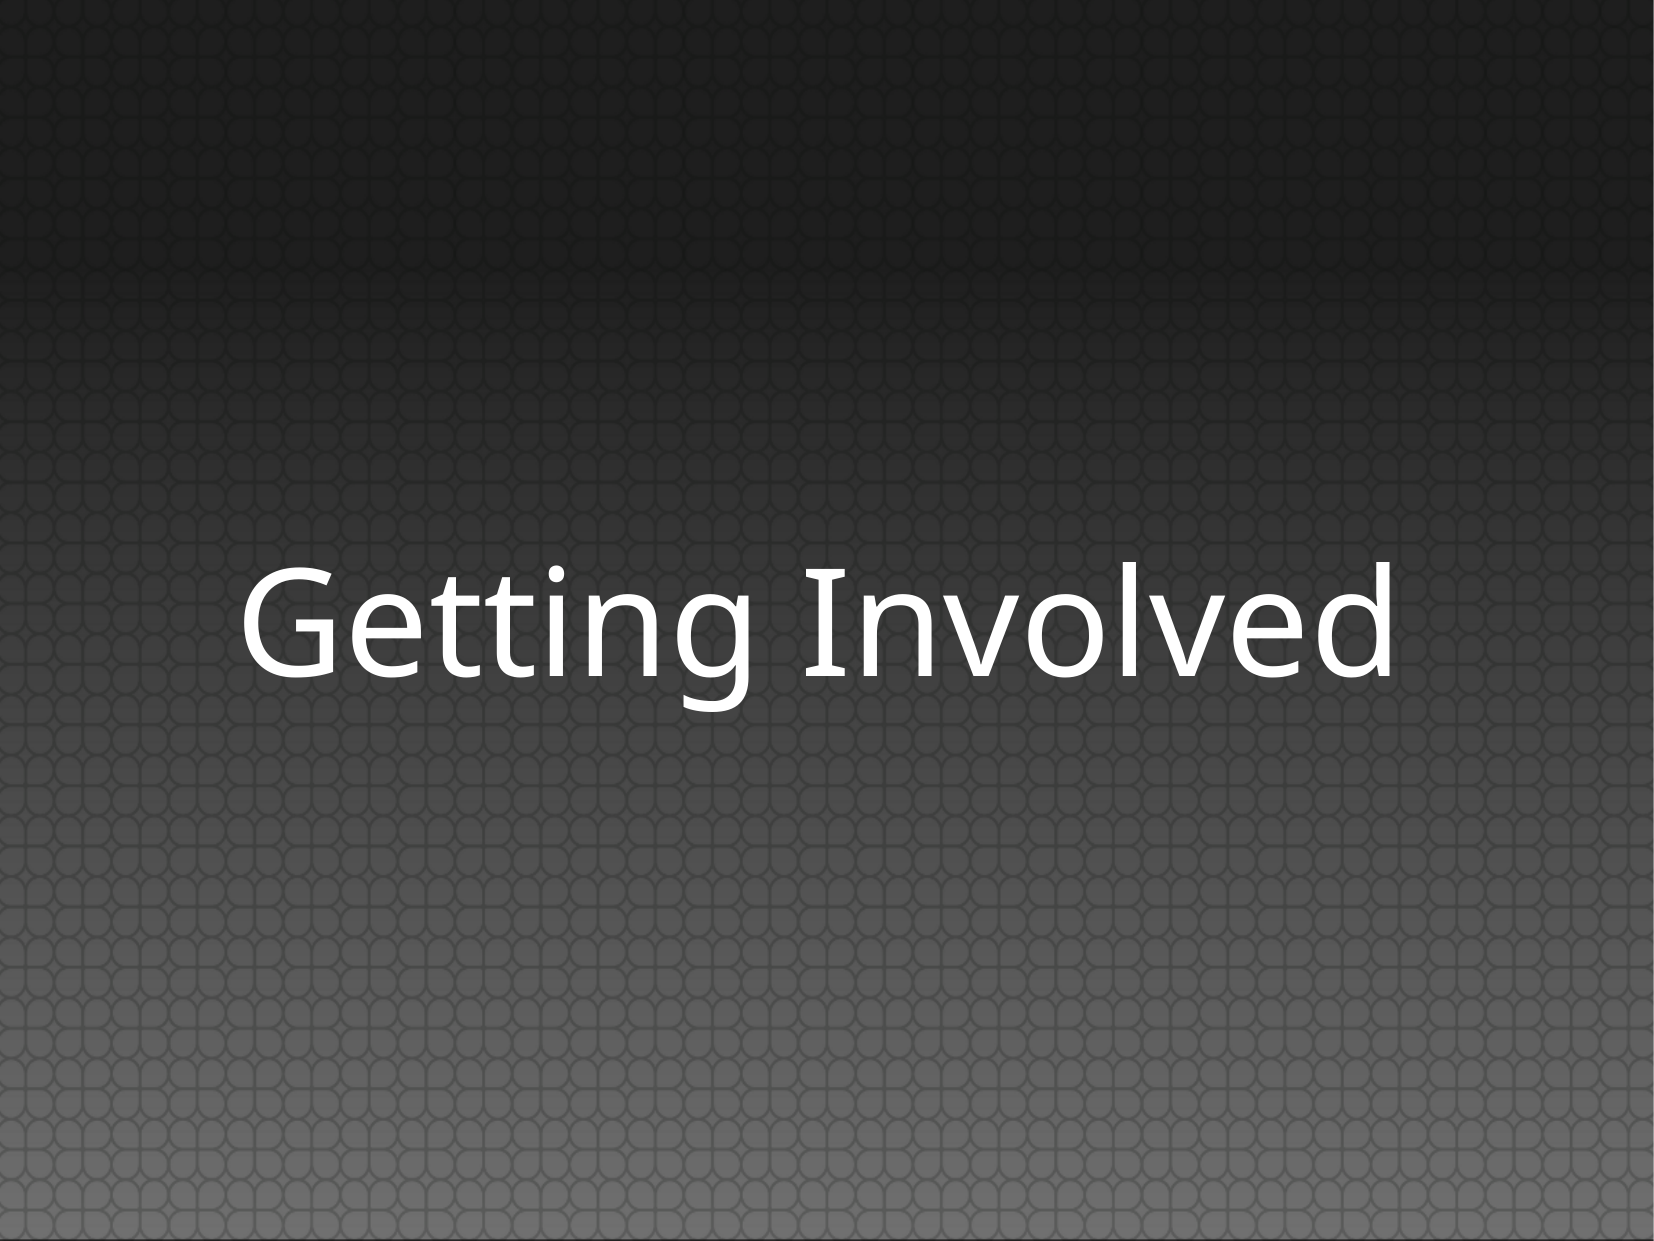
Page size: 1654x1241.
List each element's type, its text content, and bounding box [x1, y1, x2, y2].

picture [0, 0, 1654, 1241]
title Getting Involved [75, 451, 1564, 787]
